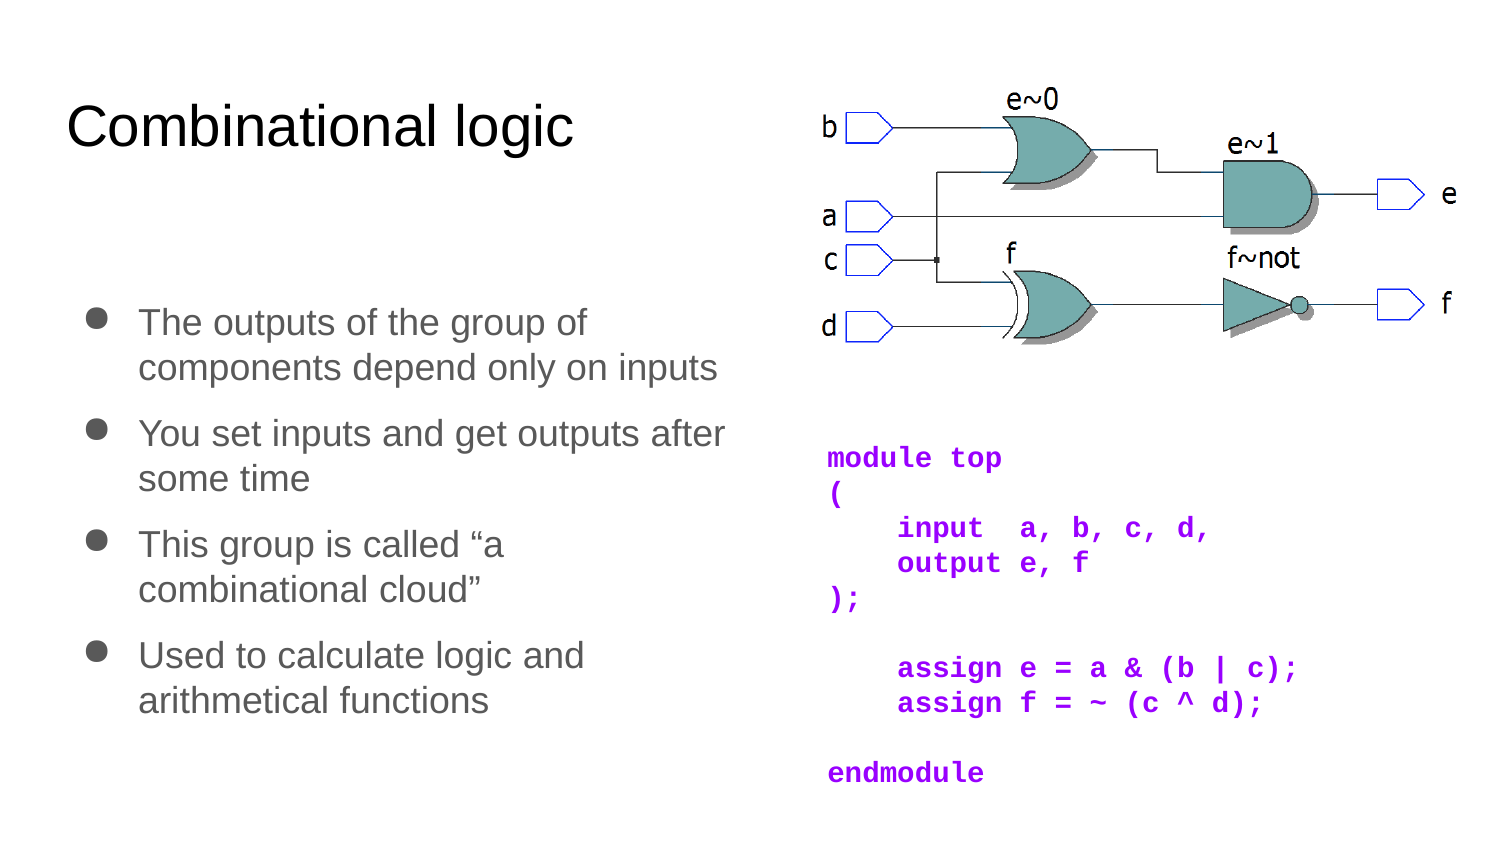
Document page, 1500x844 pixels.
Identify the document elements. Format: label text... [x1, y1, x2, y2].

picture [812, 72, 1467, 363]
title Combinational logic [51, 72, 757, 167]
text_box module top ( input a, b, c, d, output e, f ); assign e = a & (b | c); assign f = ~ (c ^ d); endmodule [812, 423, 1442, 795]
list The outputs of the group of components depend only on inputs You set inputs and get outputs after some time This group is called “a combinational cloud” Used to calculate logic and arithmetical functions [48, 283, 760, 795]
